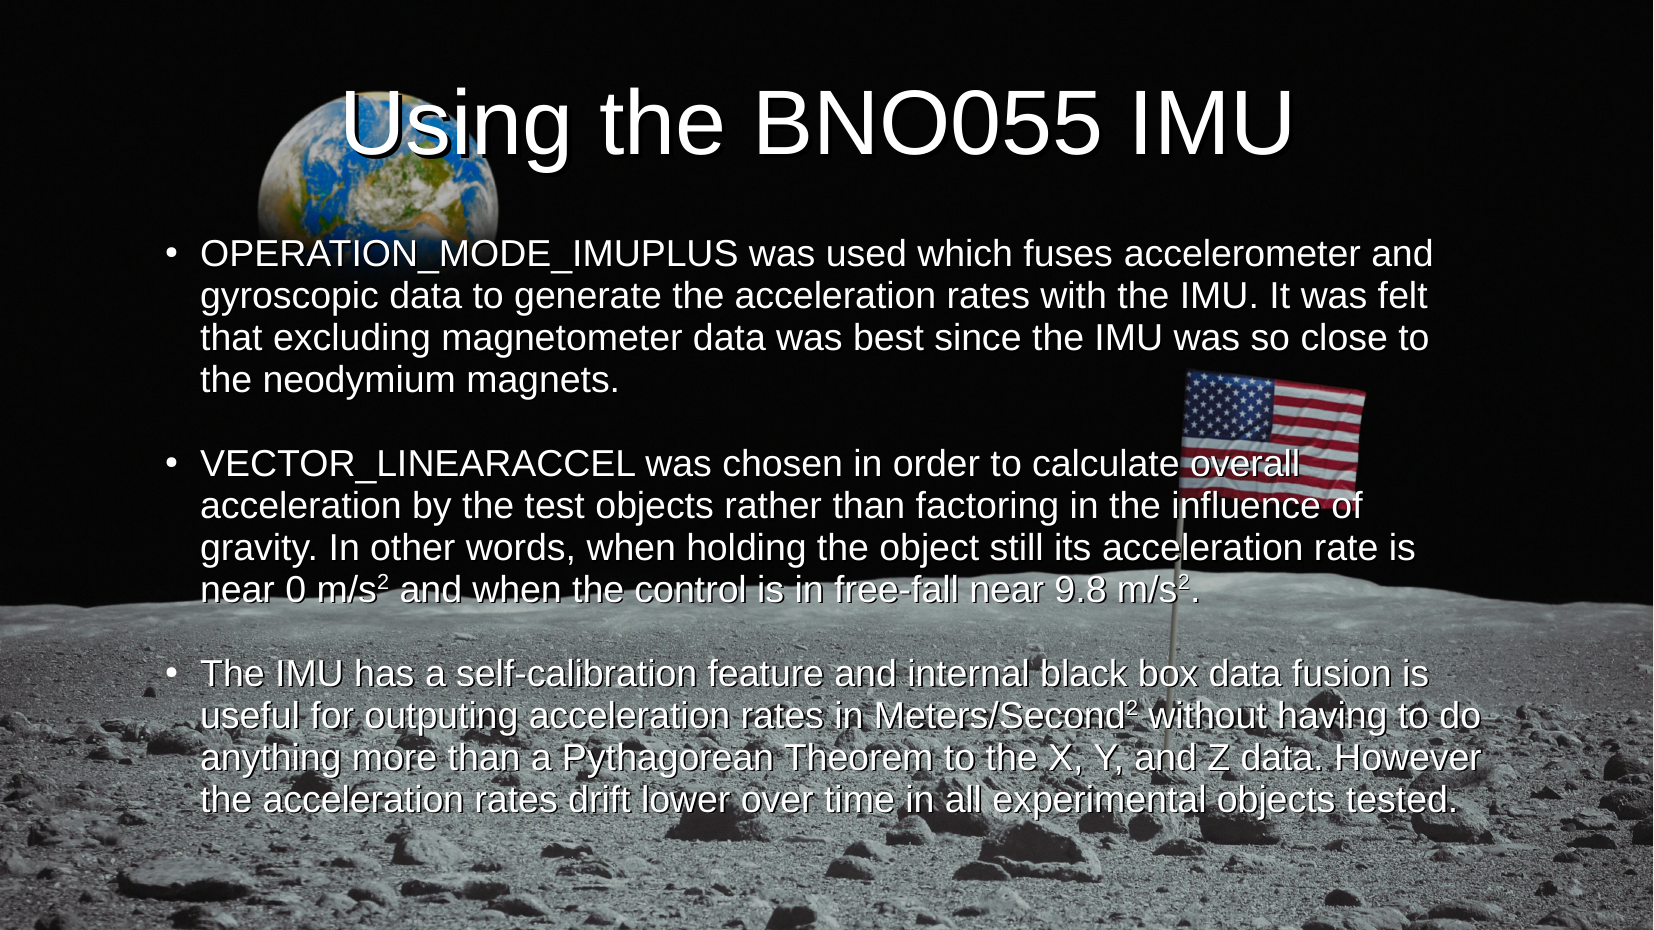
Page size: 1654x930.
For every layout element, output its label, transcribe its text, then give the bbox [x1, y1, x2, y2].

title Using the BNO055 IMU [75, 19, 1563, 226]
picture [0, 0, 1654, 930]
text_box OPERATION_MODE_IMUPLUS was used which fuses accelerometer and gyroscopic data to generate the acceleration rates with the IMU. It was felt that excluding magnetometer data was best since the IMU was so close to the neodymium magnets. VECTOR_LINEARACCEL was chosen in order to calculate overall acceleration by the test objects rather than factoring in the influence of gravity. In other words, when holding the object still its acceleration rate is near 0 m/s2 and when the control is in free-fall near 9.8 m/s2. The IMU has a self-calibration feature and internal black box data fusion is useful for outputing acceleration rates in Meters/Second2 without having to do anything more than a Pythagorean Theorem to the X, Y, and Z data. However the acceleration rates drift lower over time in all experimental objects tested. [150, 225, 1501, 828]
